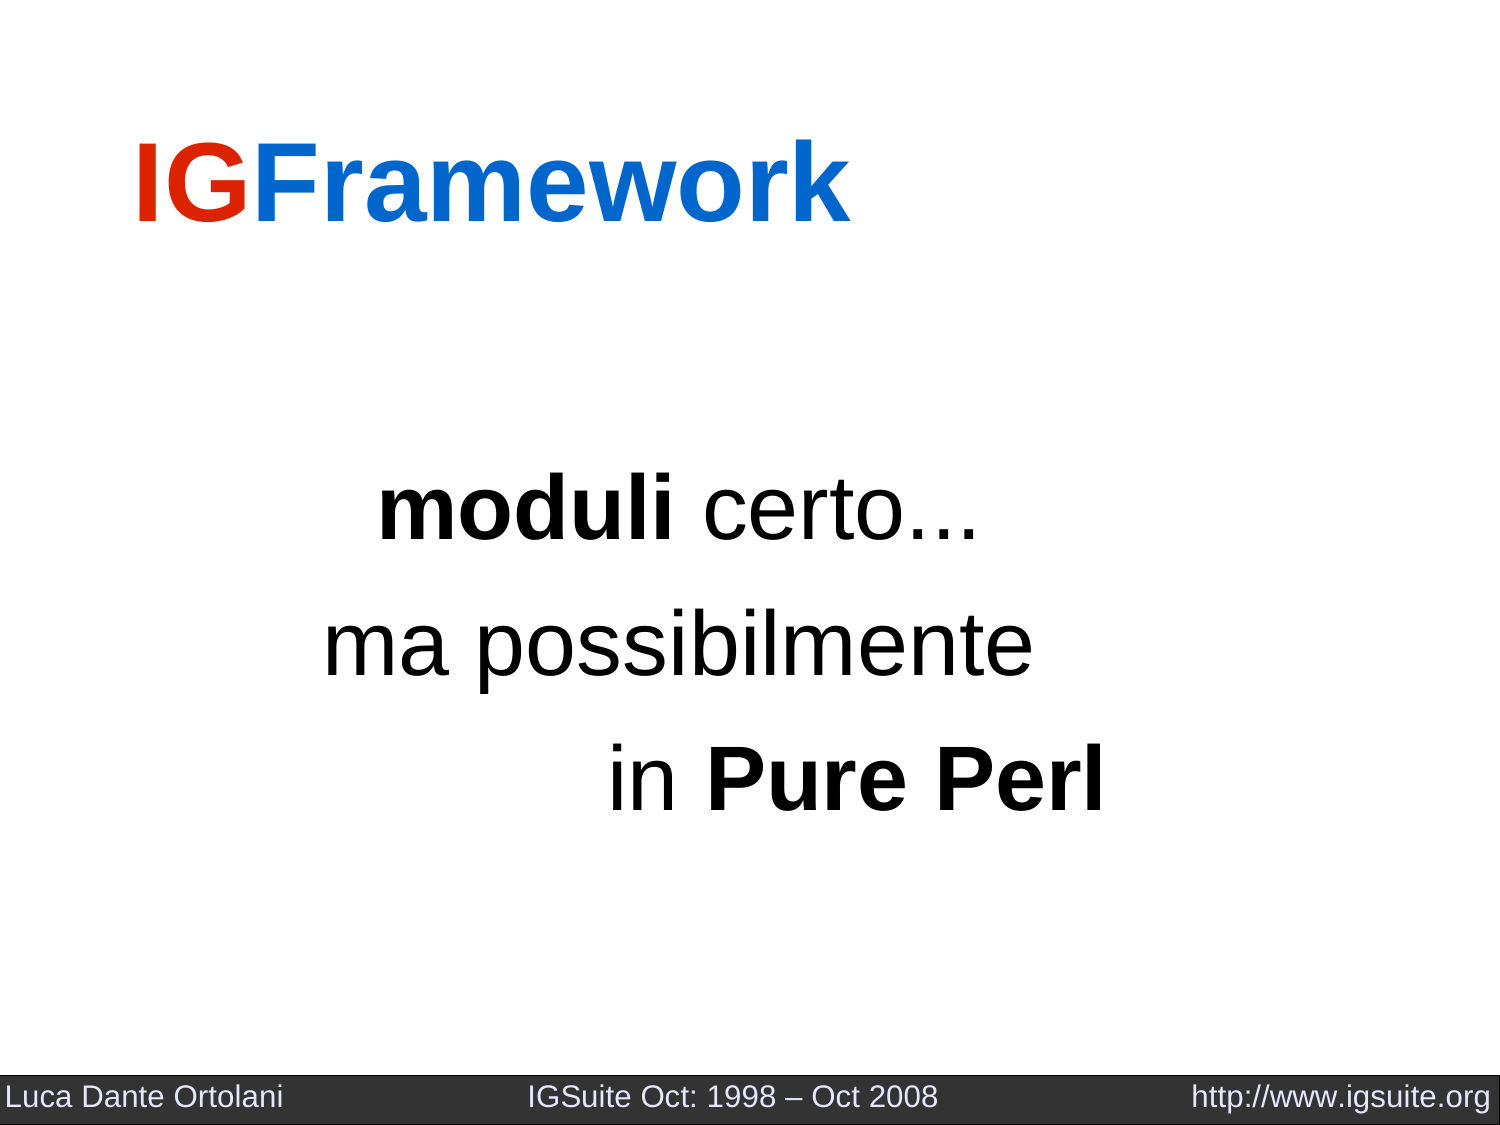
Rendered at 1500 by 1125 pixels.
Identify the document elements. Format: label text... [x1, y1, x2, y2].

text_box moduli certo... ma possibilmente in Pure Perl [236, 376, 1318, 1034]
text_box IGFramework [118, 147, 868, 288]
text_box Luca Dante Ortolani IGSuite Oct: 1998 – Oct 2008 http://www.igsuite.org [0, 1075, 1500, 1125]
